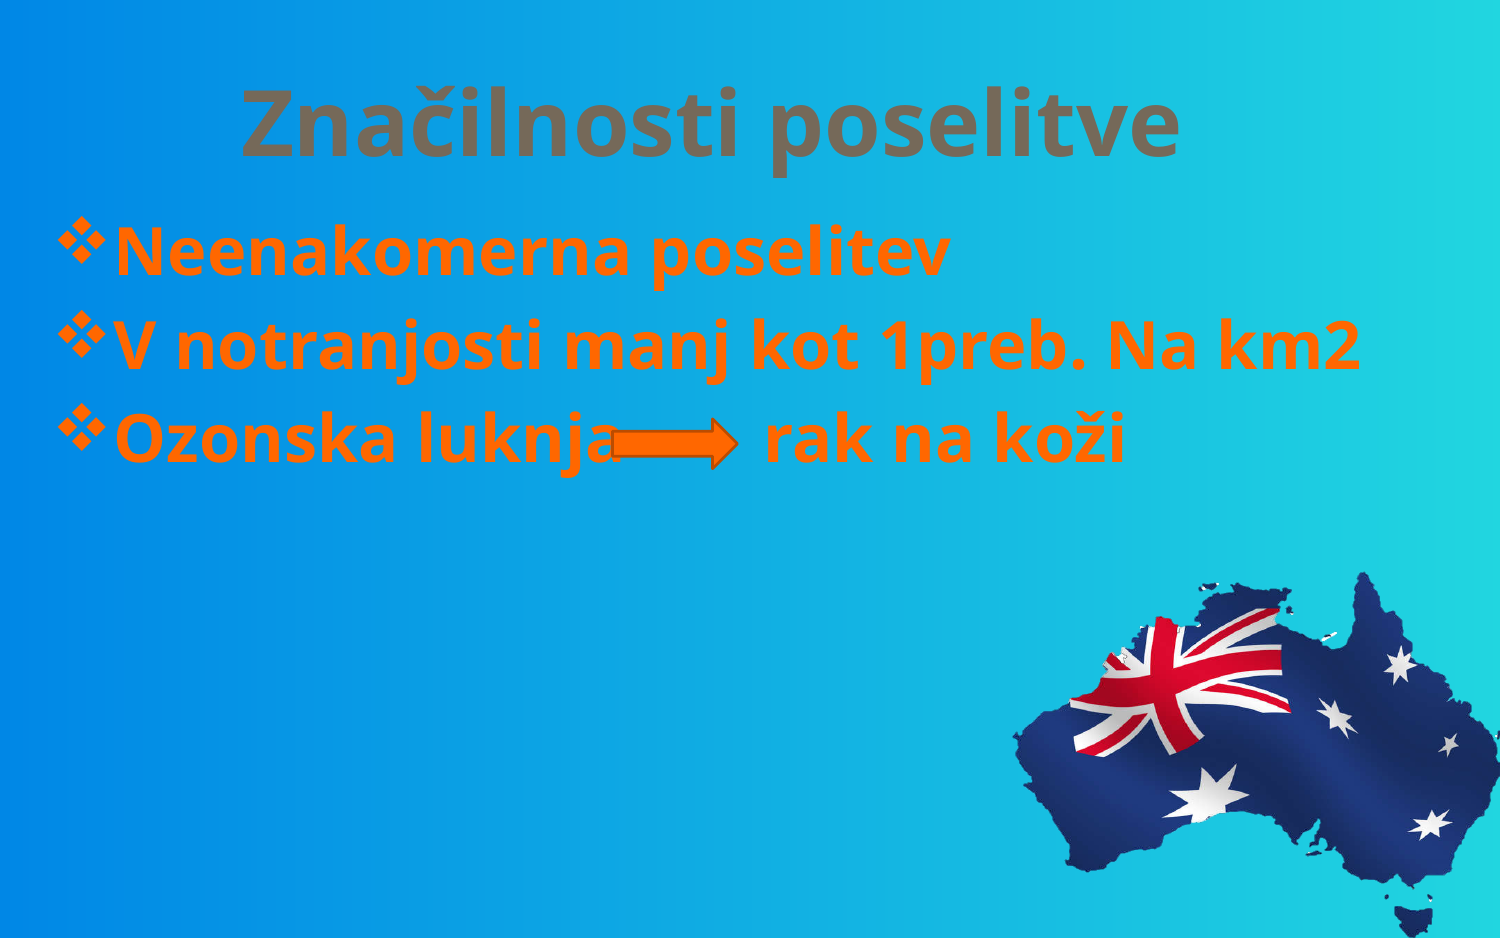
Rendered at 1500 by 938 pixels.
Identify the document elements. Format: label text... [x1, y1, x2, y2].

title Značilnosti poselitve [37, 52, 1388, 188]
text_box [612, 418, 738, 469]
list Neenakomerna poselitev V notranjosti manj kot 1preb. Na km2 Ozonska luknja rak na koži [37, 201, 1388, 938]
picture [1388, 554, 1500, 938]
